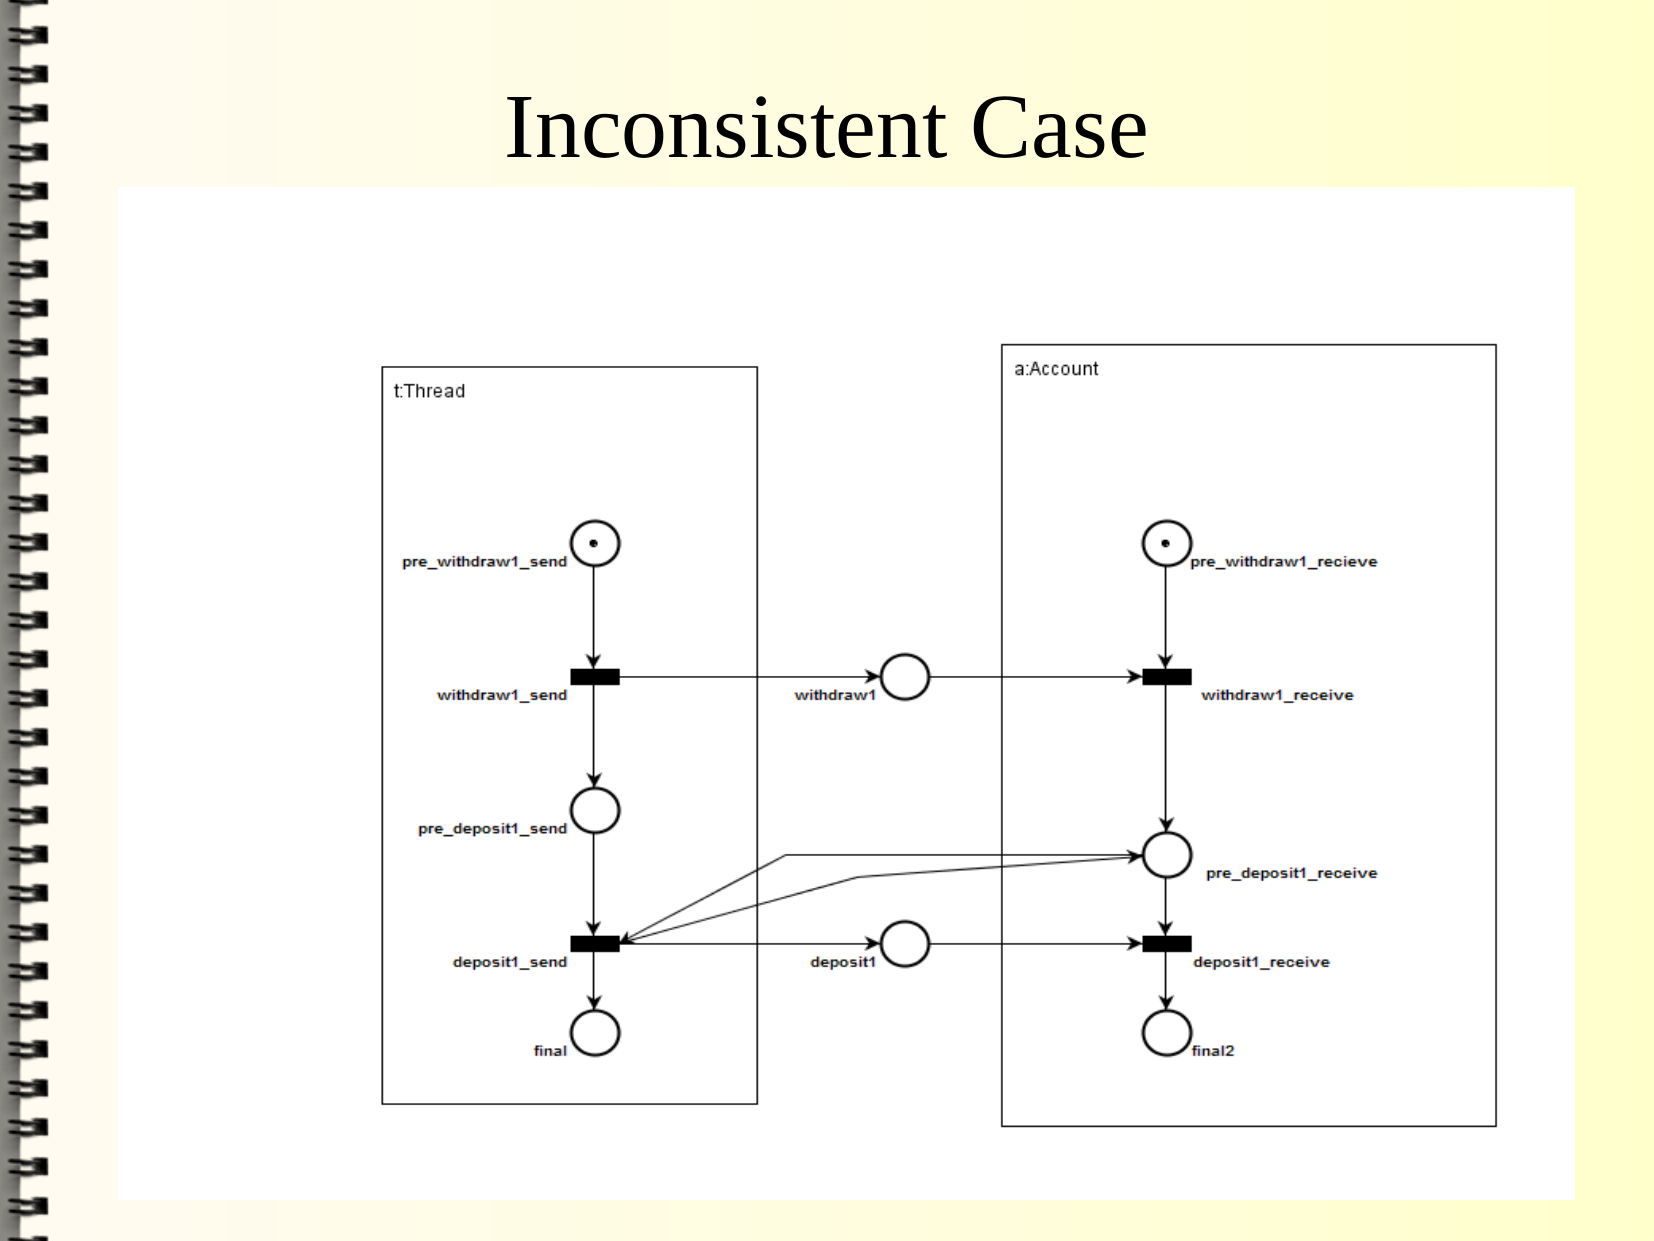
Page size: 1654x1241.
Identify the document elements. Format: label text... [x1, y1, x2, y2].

title Inconsistent Case [121, 75, 1534, 178]
picture [118, 187, 1576, 1201]
picture [0, 0, 1654, 1241]
